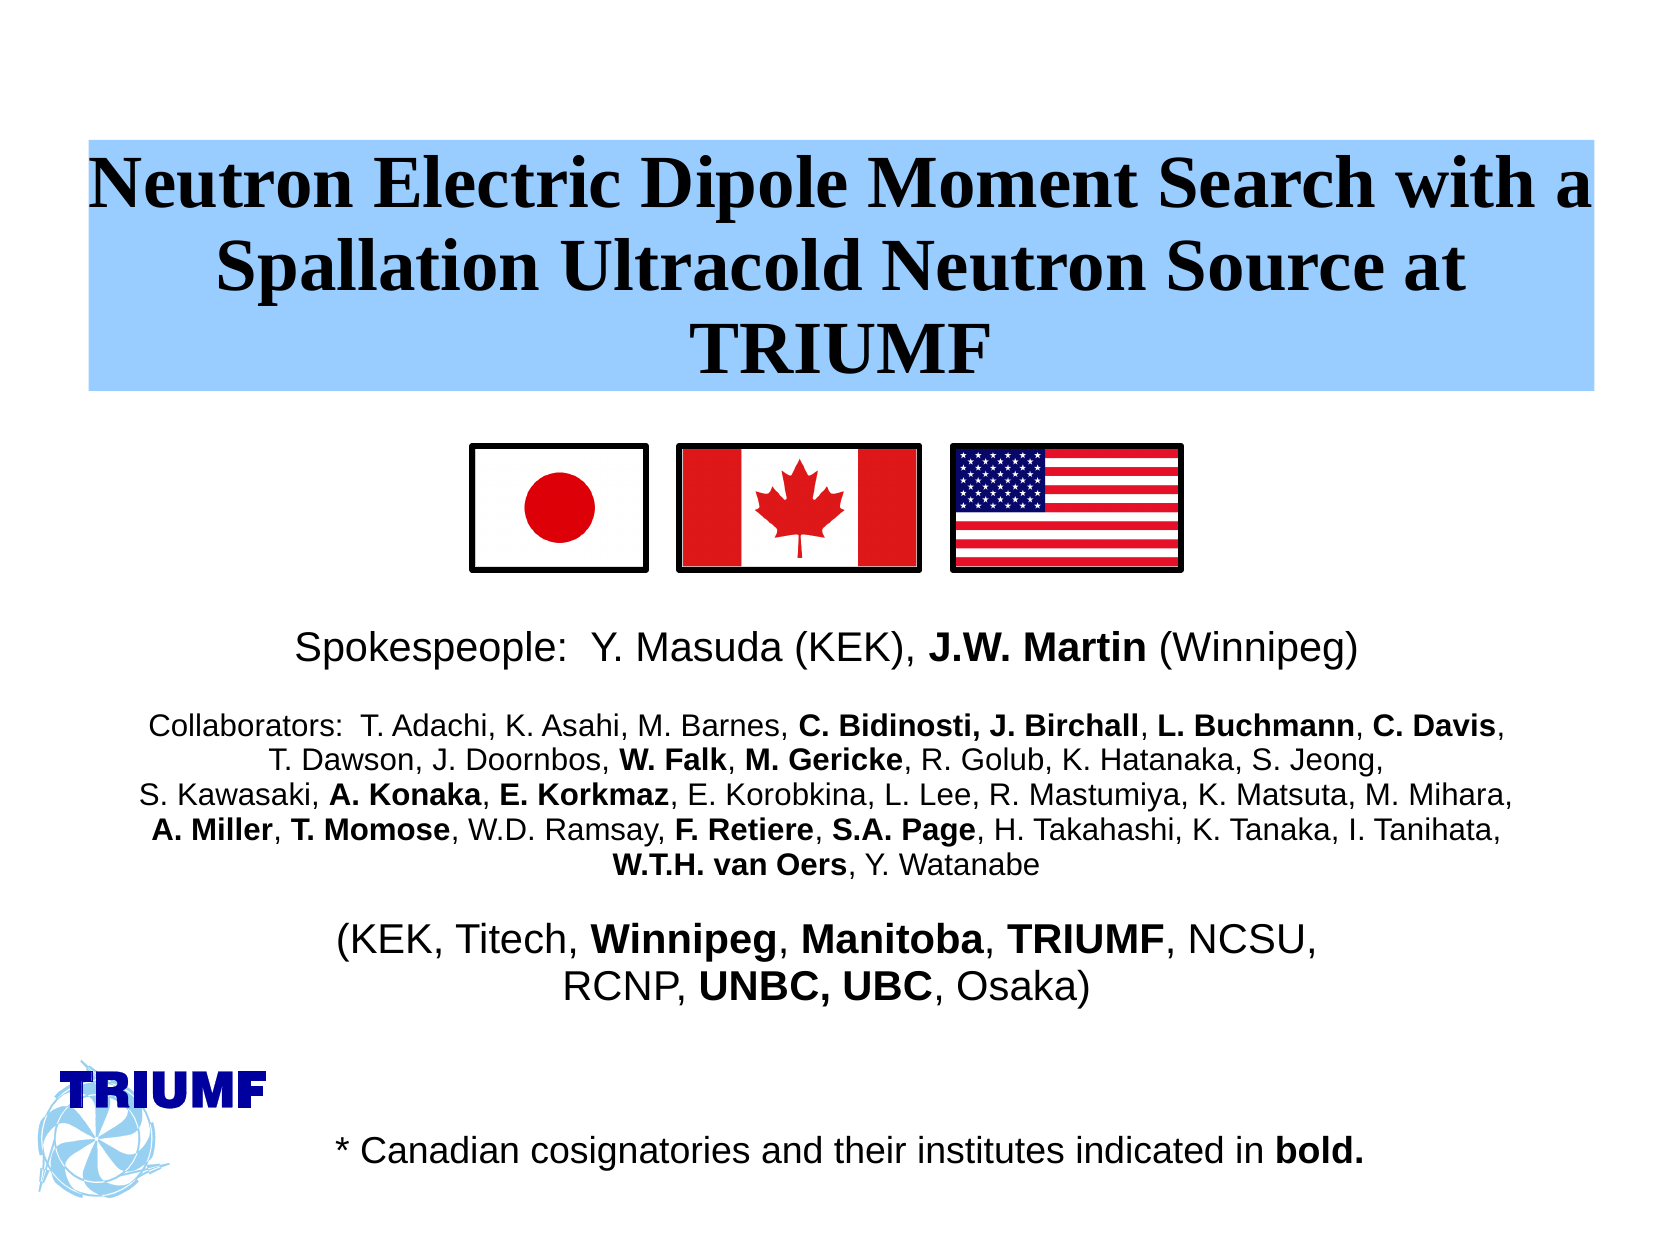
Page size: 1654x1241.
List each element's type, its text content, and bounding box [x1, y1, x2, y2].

picture [475, 448, 644, 567]
picture [682, 448, 917, 567]
text_box * Canadian cosignatories and their institutes indicated in bold. [320, 1122, 1379, 1186]
picture [955, 448, 1179, 567]
subtitle Collaborators: T. Adachi, K. Asahi, M. Barnes, C. Bidinosti, J. Birchall, L. Buchmann, C. Davis, T. Dawson, J. Doornbos, W. Falk, M. Gericke, R. Golub, K. Hatanaka, S. Jeong, S. Kawasaki, A. Konaka, E. Korkmaz, E. Korobkina, L. Lee, R. Mastumiya, K. Matsuta, M. Mihara, A. Miller, T. Momose, W.D. Ramsay, F. Retiere, S.A. Page, H. Takahashi, K. Tanaka, I. Tanihata, W.T.H. van Oers, Y. Watanabe (KEK, Titech, Winnipeg, Manitoba, TRIUMF, NCSU, RCNP, UNBC, UBC, Osaka) [88, 683, 1565, 1034]
text_box Spokespeople: Y. Masuda (KEK), J.W. Martin (Winnipeg) [428, 619, 1226, 676]
picture [37, 1059, 266, 1199]
title Neutron Electric Dipole Moment Search with a Spallation Ultracold Neutron Source at TRIUMF [88, 139, 1595, 391]
